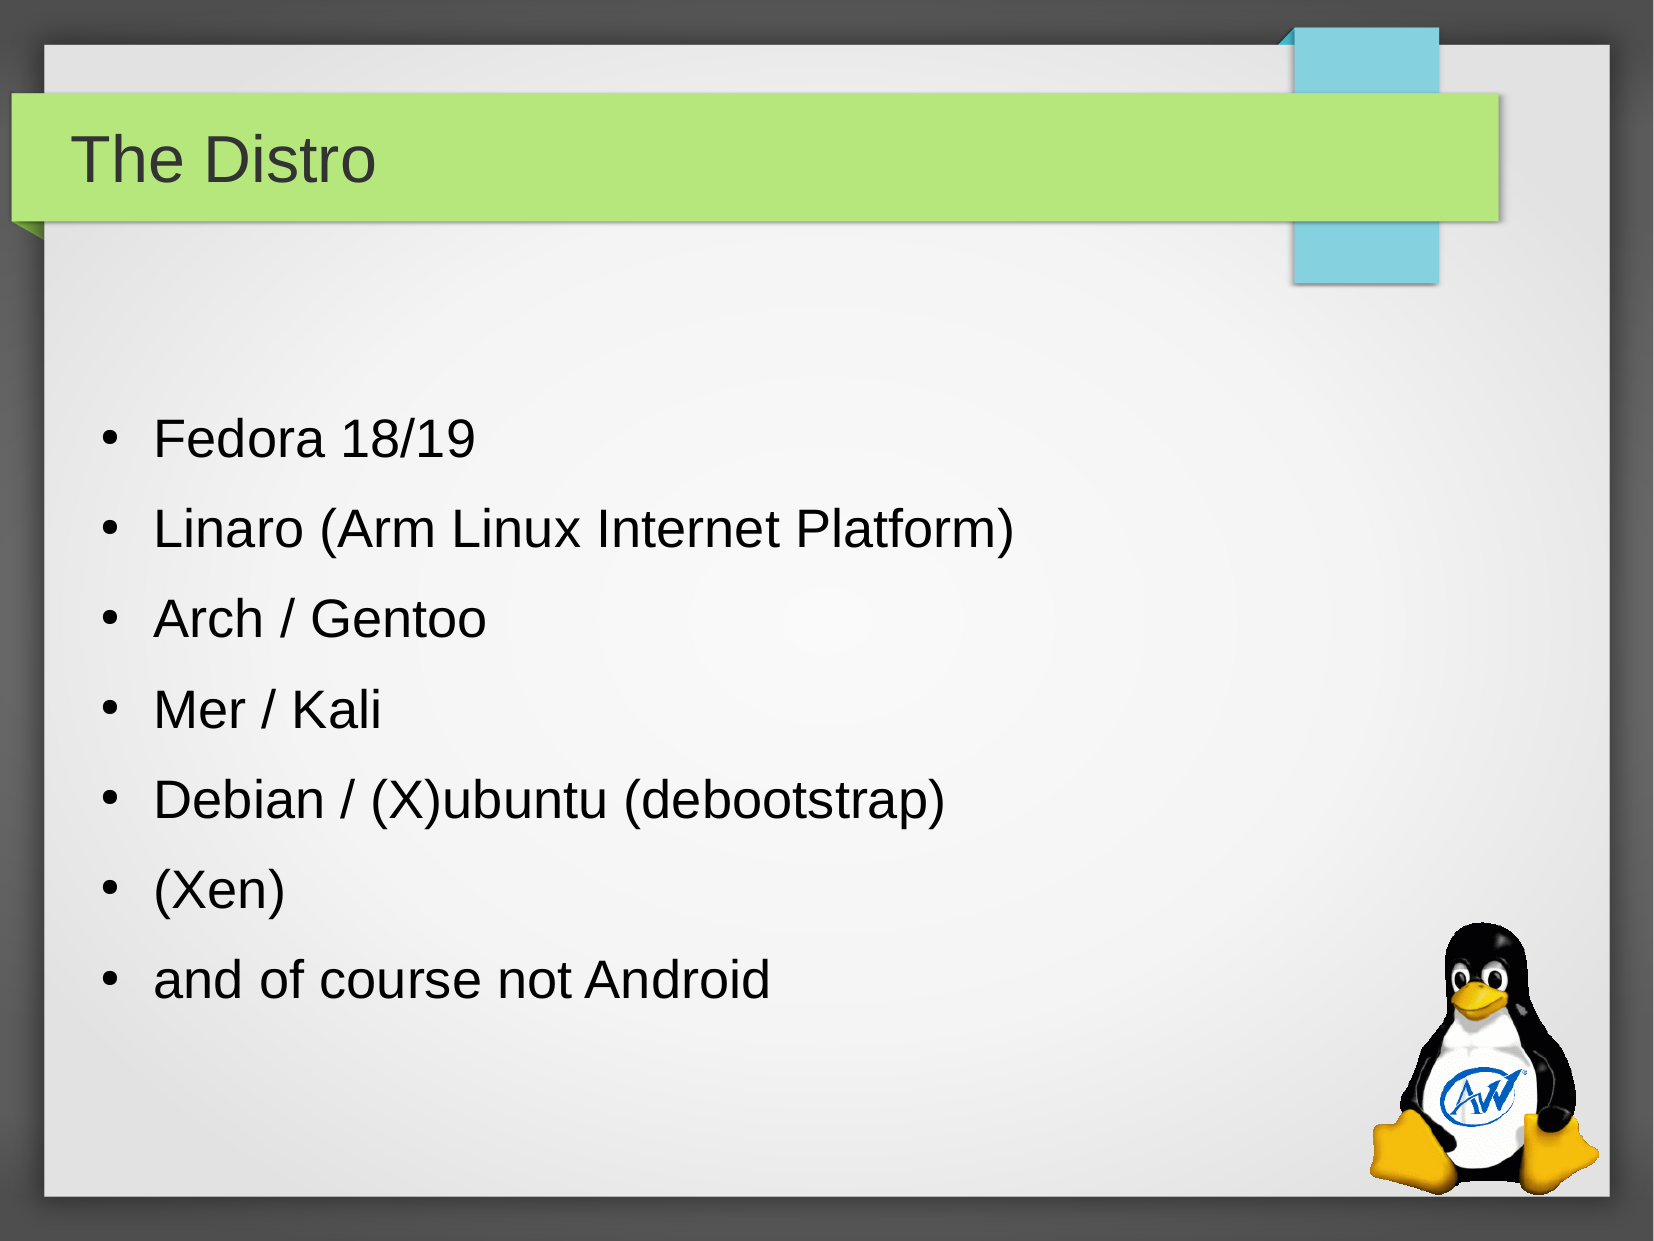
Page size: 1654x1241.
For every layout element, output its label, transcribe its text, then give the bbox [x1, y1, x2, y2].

picture [0, 0, 1654, 1241]
list Fedora 18/19 Linaro (Arm Linux Internet Platform) Arch / Gentoo Mer / Kali Debian / (X)ubuntu (debootstrap) (Xen) and of course not Android [82, 349, 1538, 1069]
title The Distro [70, 106, 1229, 213]
